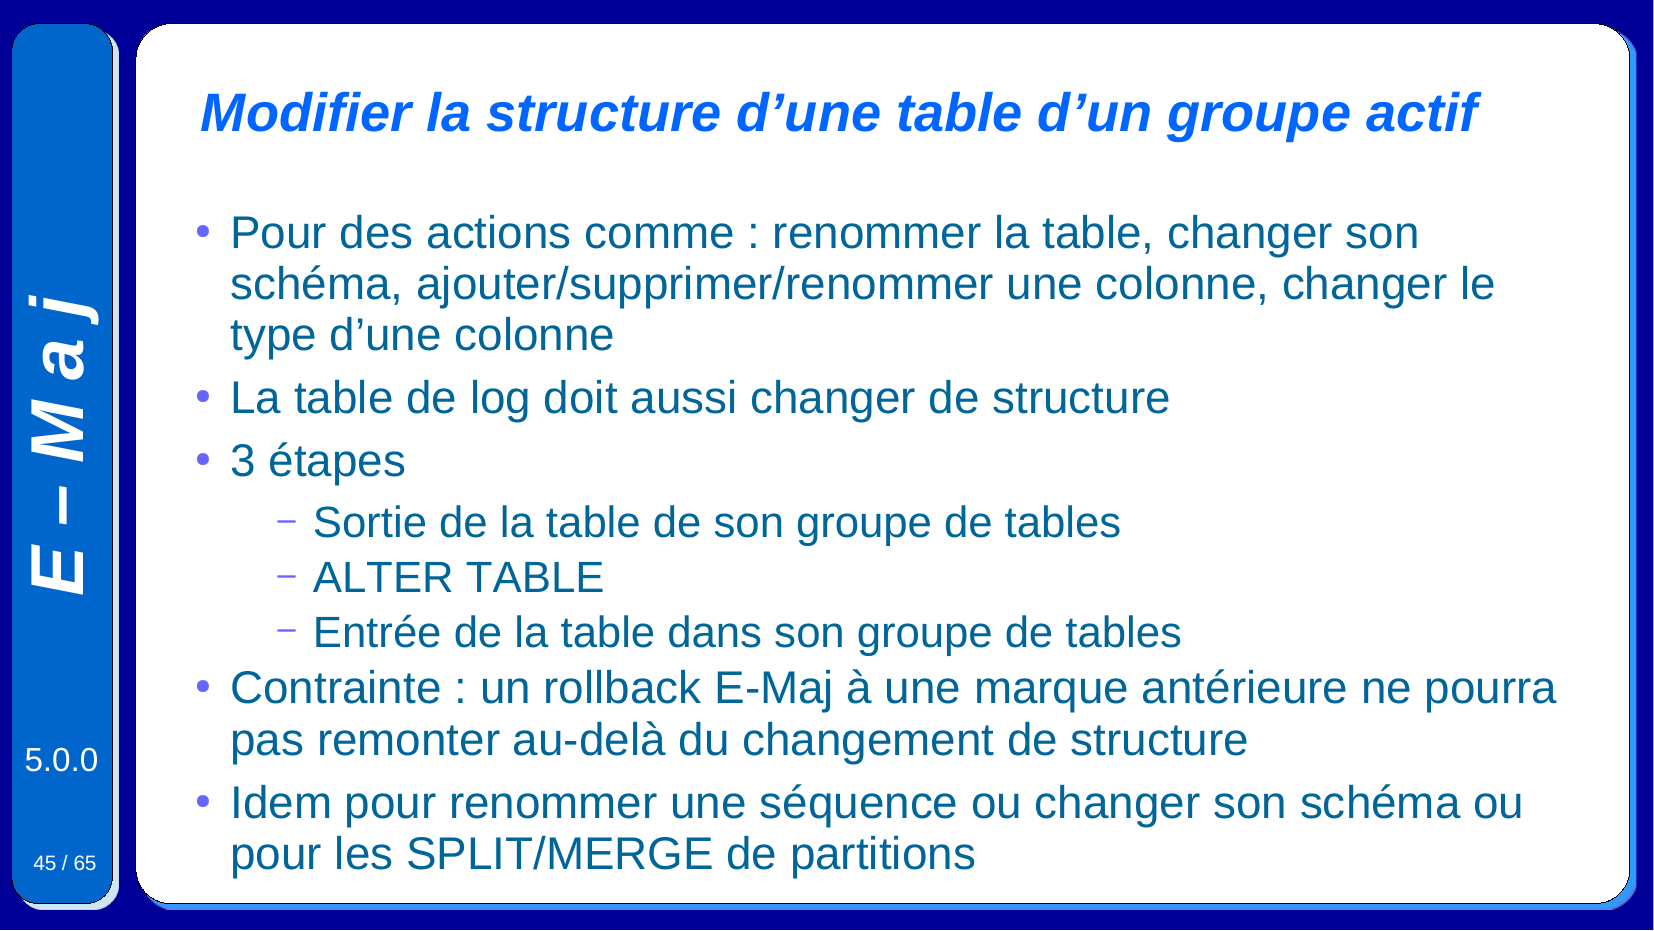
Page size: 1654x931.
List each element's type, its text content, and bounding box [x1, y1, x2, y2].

list Pour des actions comme : renommer la table, changer son schéma, ajouter/supprimer/renommer une colonne, changer le type d’une colonne La table de log doit aussi changer de structure 3 étapes Sortie de la table de son groupe de tables ALTER TABLE Entrée de la table dans son groupe de tables Contrainte : un rollback E-Maj à une marque antérieure ne pourra pas remonter au-delà du changement de structure Idem pour renommer une séquence ou changer son schéma ou pour les SPLIT/MERGE de partitions [177, 206, 1587, 880]
title Modifier la structure d’une table d’un groupe actif [200, 34, 1575, 191]
